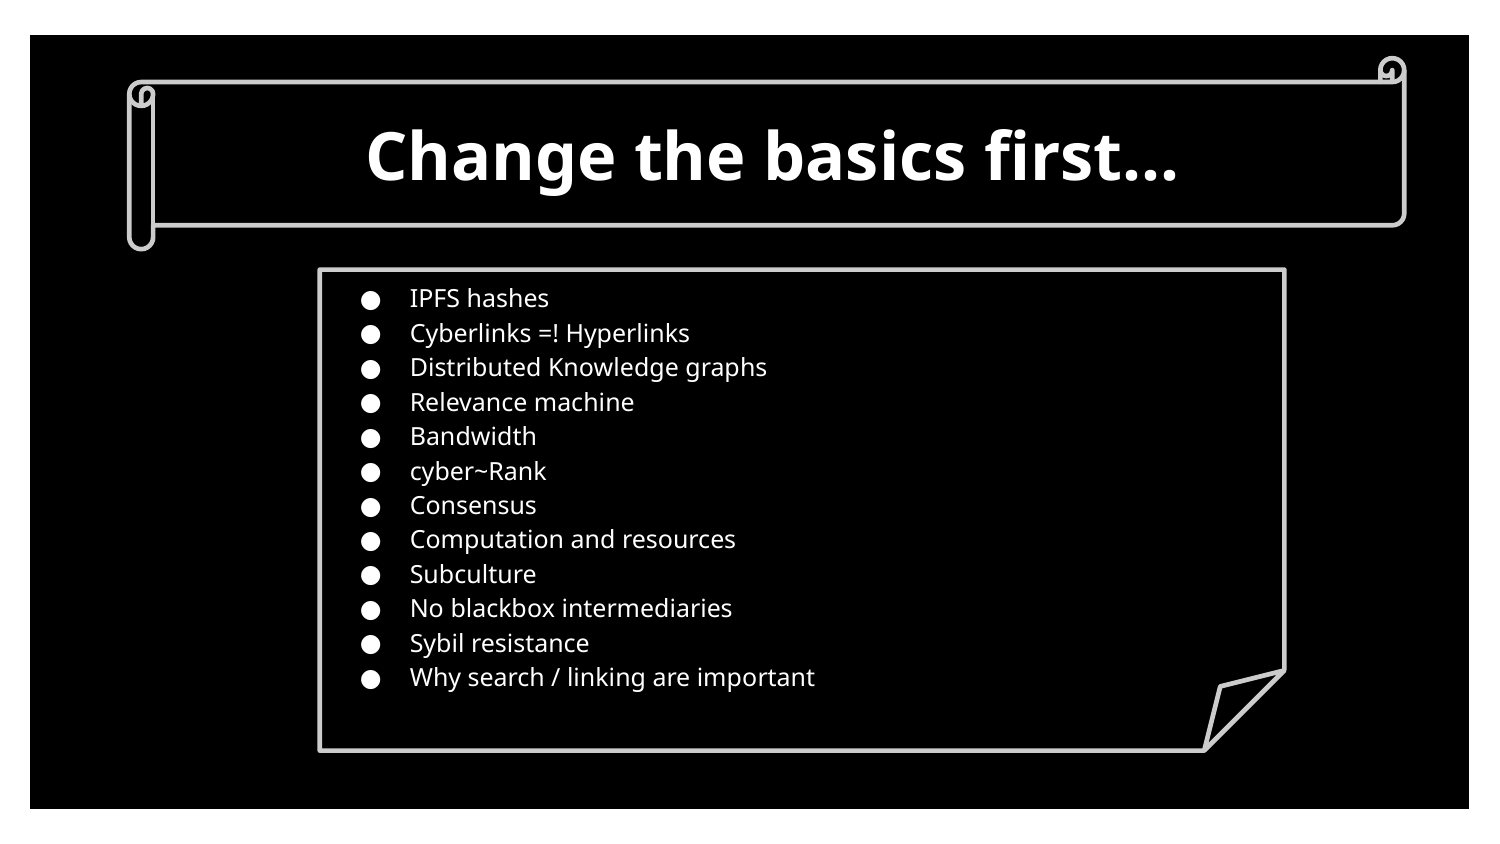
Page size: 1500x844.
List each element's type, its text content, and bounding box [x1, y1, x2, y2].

text_box Change the basics first... [129, 72, 1405, 250]
text_box IPFS hashes Cyberlinks =! Hyperlinks Distributed Knowledge graphs Relevance machine Bandwidth cyber~Rank Consensus Computation and resources Subculture No blackbox intermediaries Sybil resistance Why search / linking are important [319, 269, 1285, 751]
text_box [29, 33, 1470, 810]
